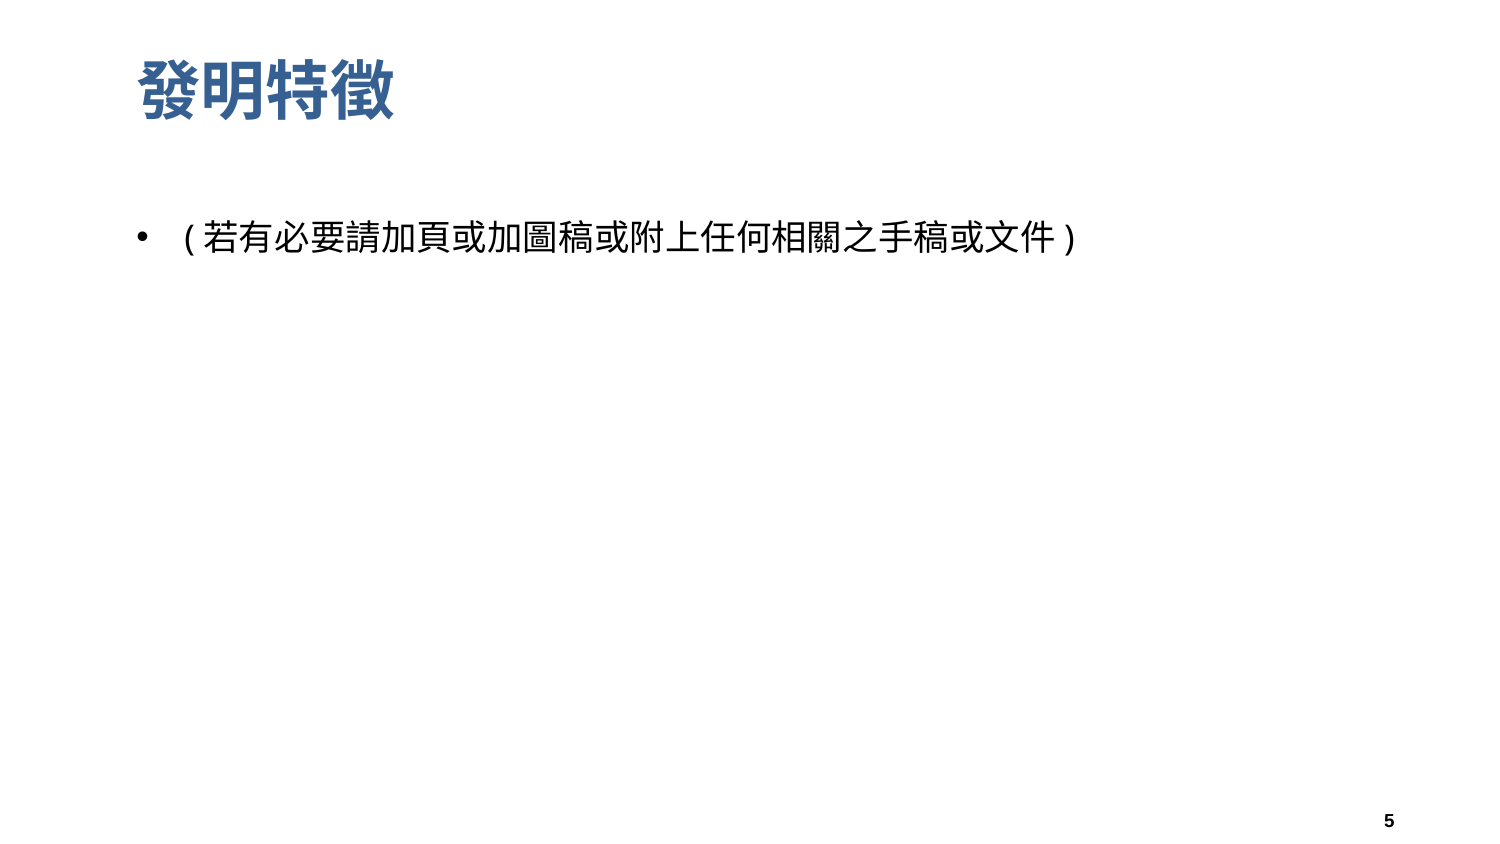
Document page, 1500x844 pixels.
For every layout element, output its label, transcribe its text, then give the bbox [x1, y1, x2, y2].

list (若有必要請加頁或加圖稿或附上任何相關之手稿或文件) [123, 208, 1383, 738]
title 發明特徵 [123, 43, 1383, 126]
